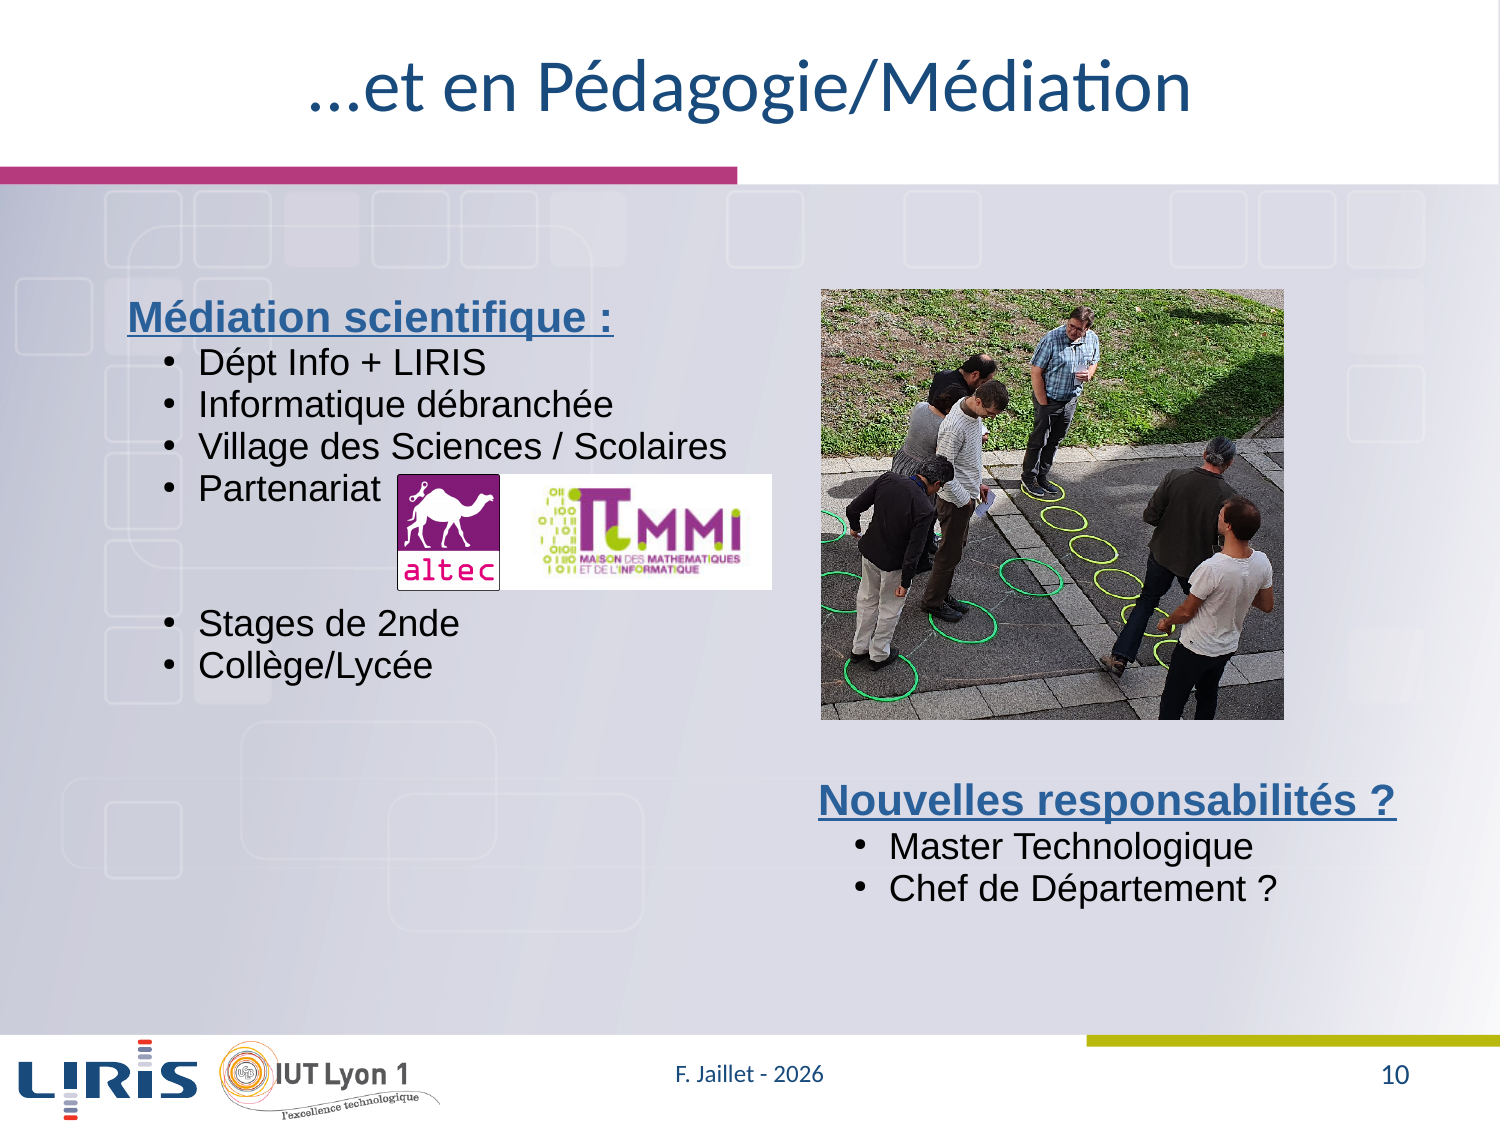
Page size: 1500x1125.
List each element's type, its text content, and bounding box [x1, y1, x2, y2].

footer F. Jaillet - 2026 [430, 1042, 1070, 1103]
text_box Nouvelles responsabilités ? Master Technologique Chef de Département ? [803, 769, 1433, 987]
slide_number <numéro> [1230, 1042, 1425, 1103]
picture [0, 0, 1500, 1125]
text_box Médiation scientifique : Dépt Info + LIRIS Informatique débranchée Village des Sciences / Scolaires Partenariat Stages de 2nde Collège/Lycée [112, 285, 813, 731]
title ...et en Pédagogie/Médiation [75, 45, 1425, 138]
